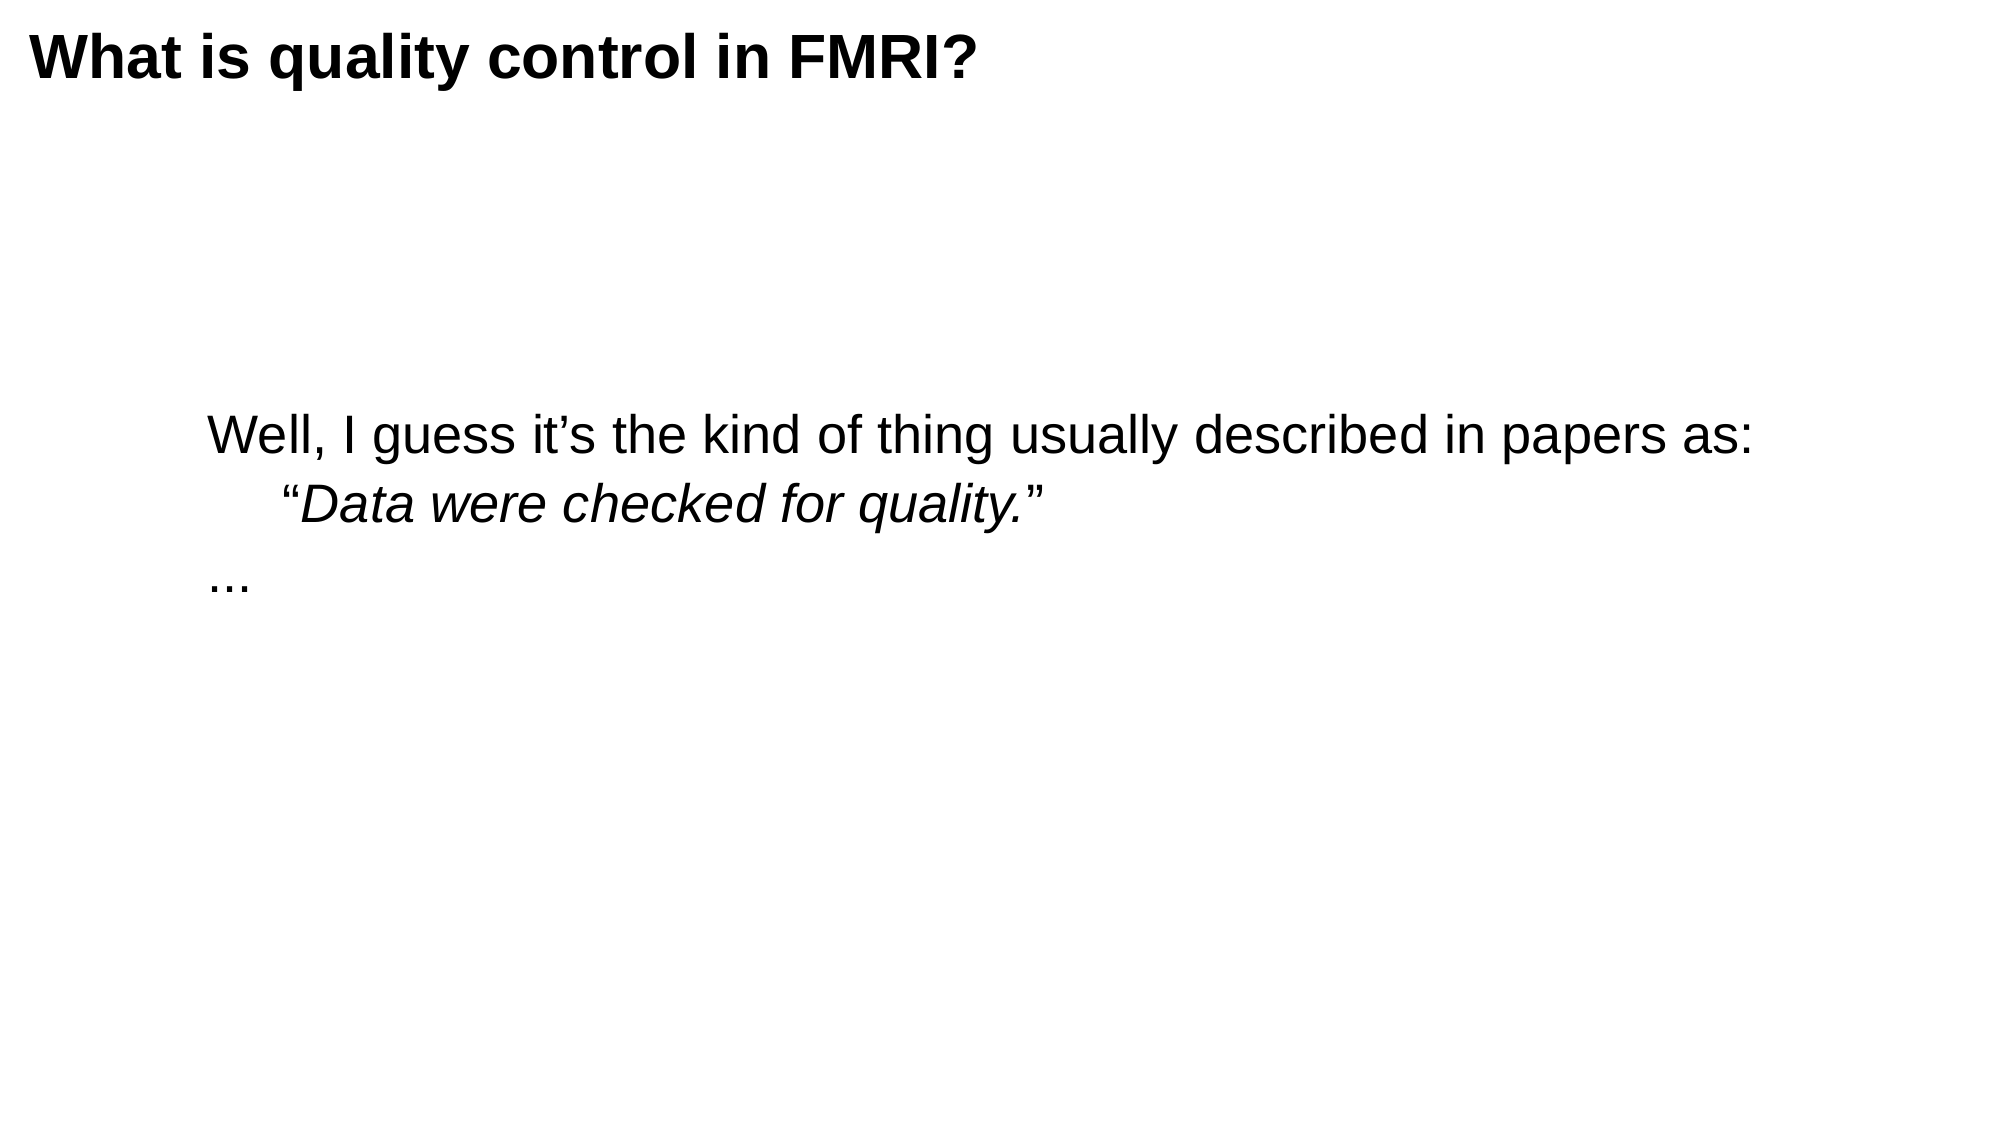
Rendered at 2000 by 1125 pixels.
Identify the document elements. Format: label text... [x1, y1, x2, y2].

text_box Well, I guess it’s the kind of thing usually described in papers as: “Data were checked for quality.” ... [192, 387, 1783, 681]
text_box What is quality control in FMRI? [14, 15, 1344, 100]
